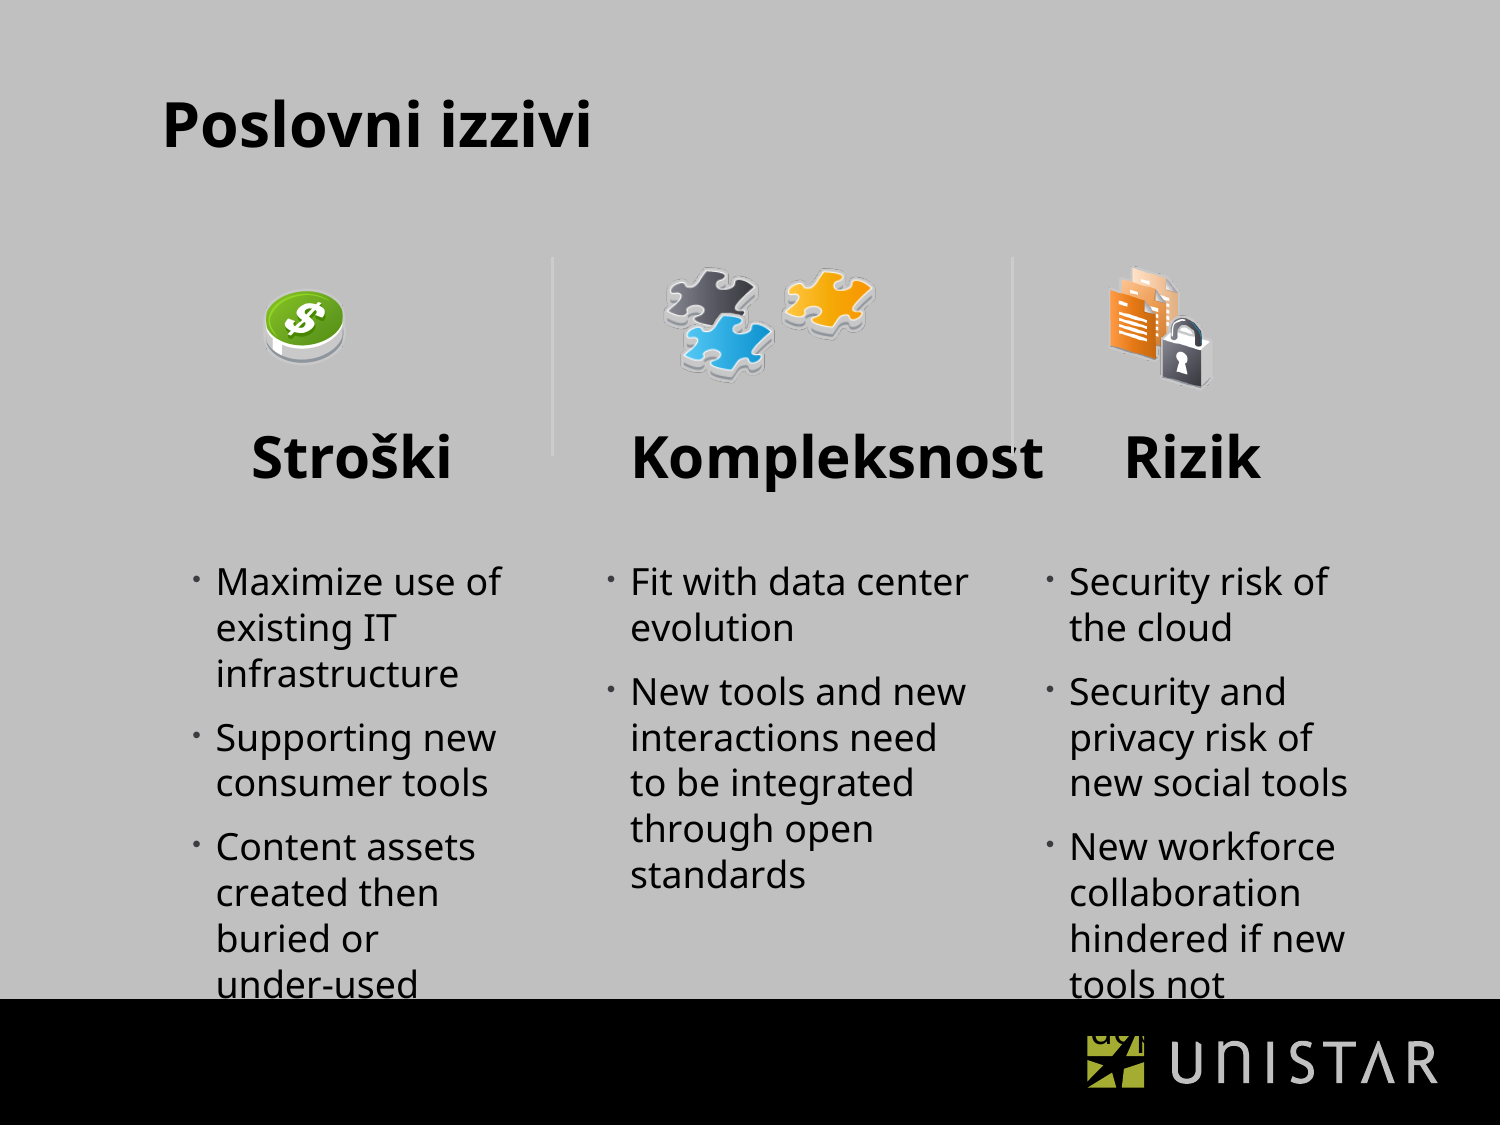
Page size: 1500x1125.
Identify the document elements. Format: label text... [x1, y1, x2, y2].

picture [658, 261, 881, 388]
text_box Security risk of the cloud Security and privacy risk of new social tools New workforce collaboration hindered if new tools not adopted [1030, 551, 1387, 963]
text_box Kompleksnost [615, 408, 1047, 489]
picture [1102, 260, 1256, 407]
text_box Maximize use of existing IT infrastructure Supporting new consumer tools Content assets created then buried or under-used [177, 551, 518, 1029]
picture [228, 260, 381, 386]
text_box Rizik [1108, 408, 1275, 489]
title Poslovni izzivi [161, 41, 1383, 205]
text_box Stroški [236, 408, 464, 489]
text_box Fit with data center evolution New tools and new interactions need to be integrated through open standards [592, 551, 987, 975]
